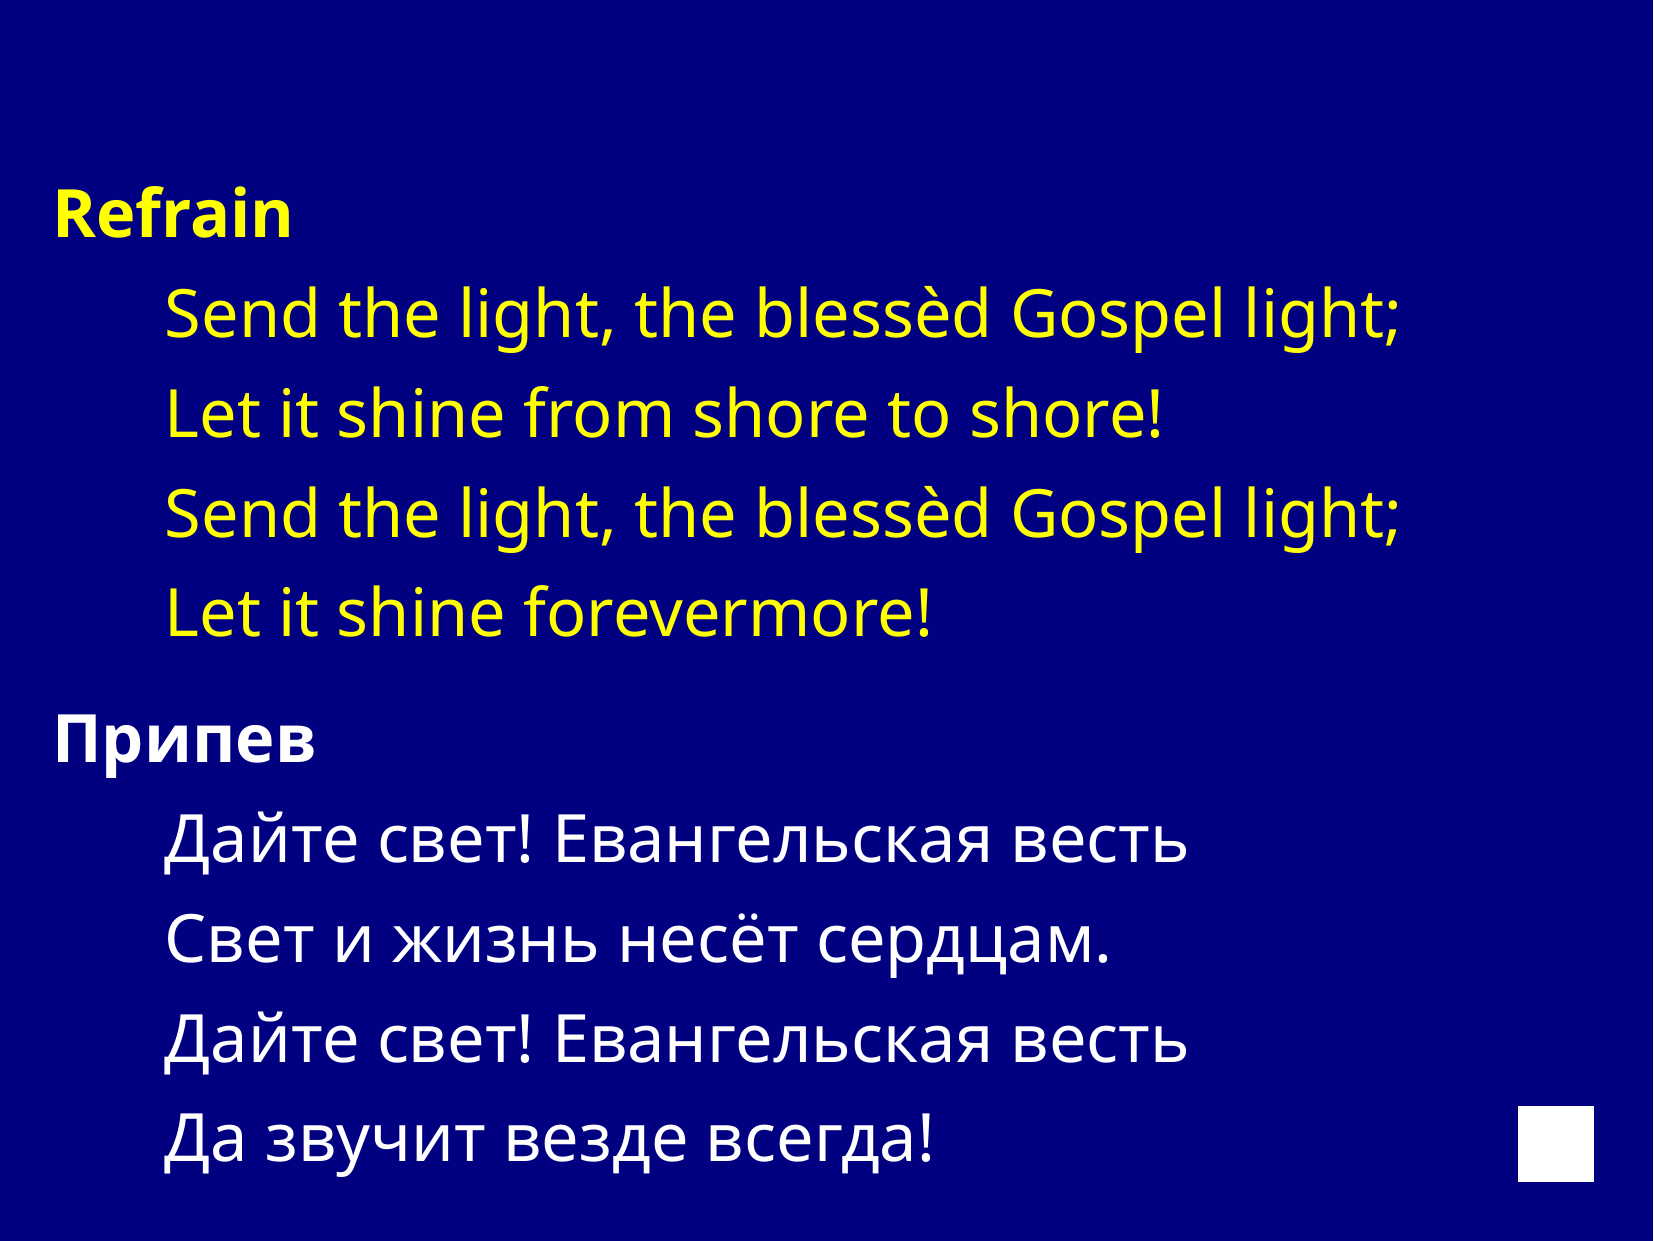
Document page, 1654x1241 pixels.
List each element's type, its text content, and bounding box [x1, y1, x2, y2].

text_box Refrain Send the light, the blessèd Gospel light; Let it shine from shore to shore! Send the light, the blessèd Gospel light; Let it shine forevermore! [37, 150, 1576, 638]
text_box [1518, 1106, 1594, 1182]
text_box Припев Дайте свет! Евангельская весть Свет и жизнь несёт сердцам. Дайте свет! Евангельская весть Да звучит везде всегда! [37, 675, 1576, 1163]
